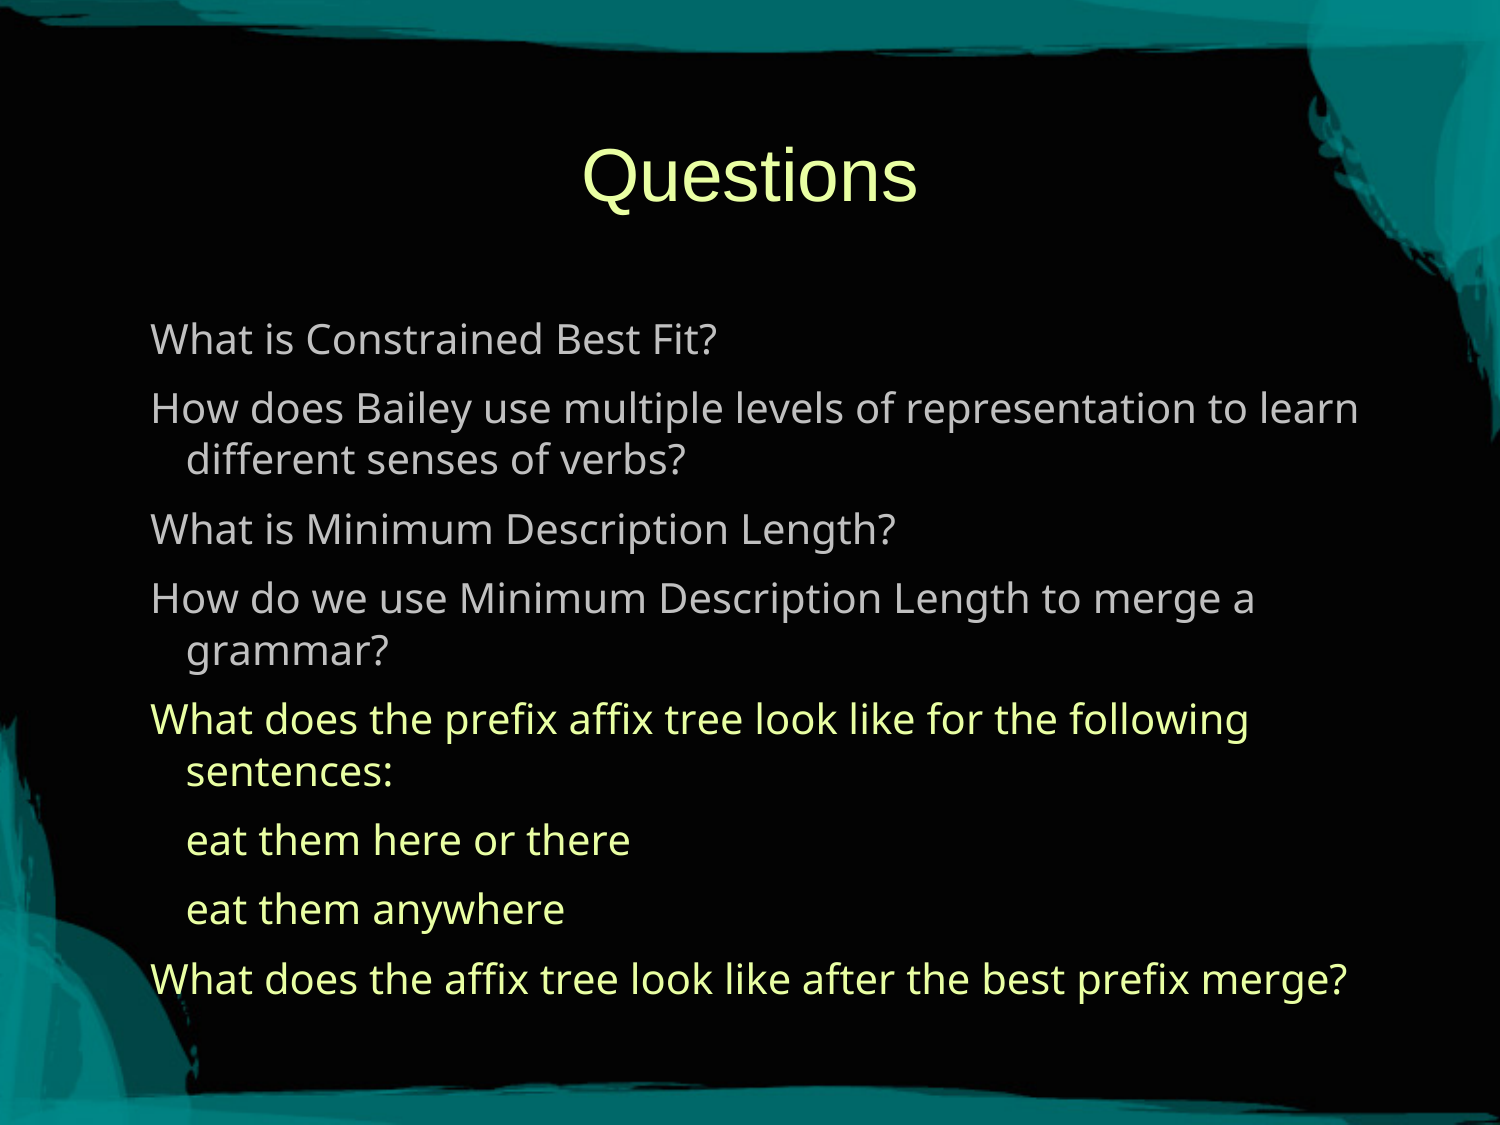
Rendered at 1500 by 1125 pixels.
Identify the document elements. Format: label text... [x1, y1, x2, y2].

picture [0, 0, 1500, 1125]
list What is Constrained Best Fit? How does Bailey use multiple levels of representation to learn different senses of verbs? What is Minimum Description Length? How do we use Minimum Description Length to merge a grammar? What does the prefix affix tree look like for the following sentences: eat them here or there eat them anywhere What does the affix tree look like after the best prefix merge? [99, 224, 1388, 1038]
title Questions [112, 87, 1388, 224]
